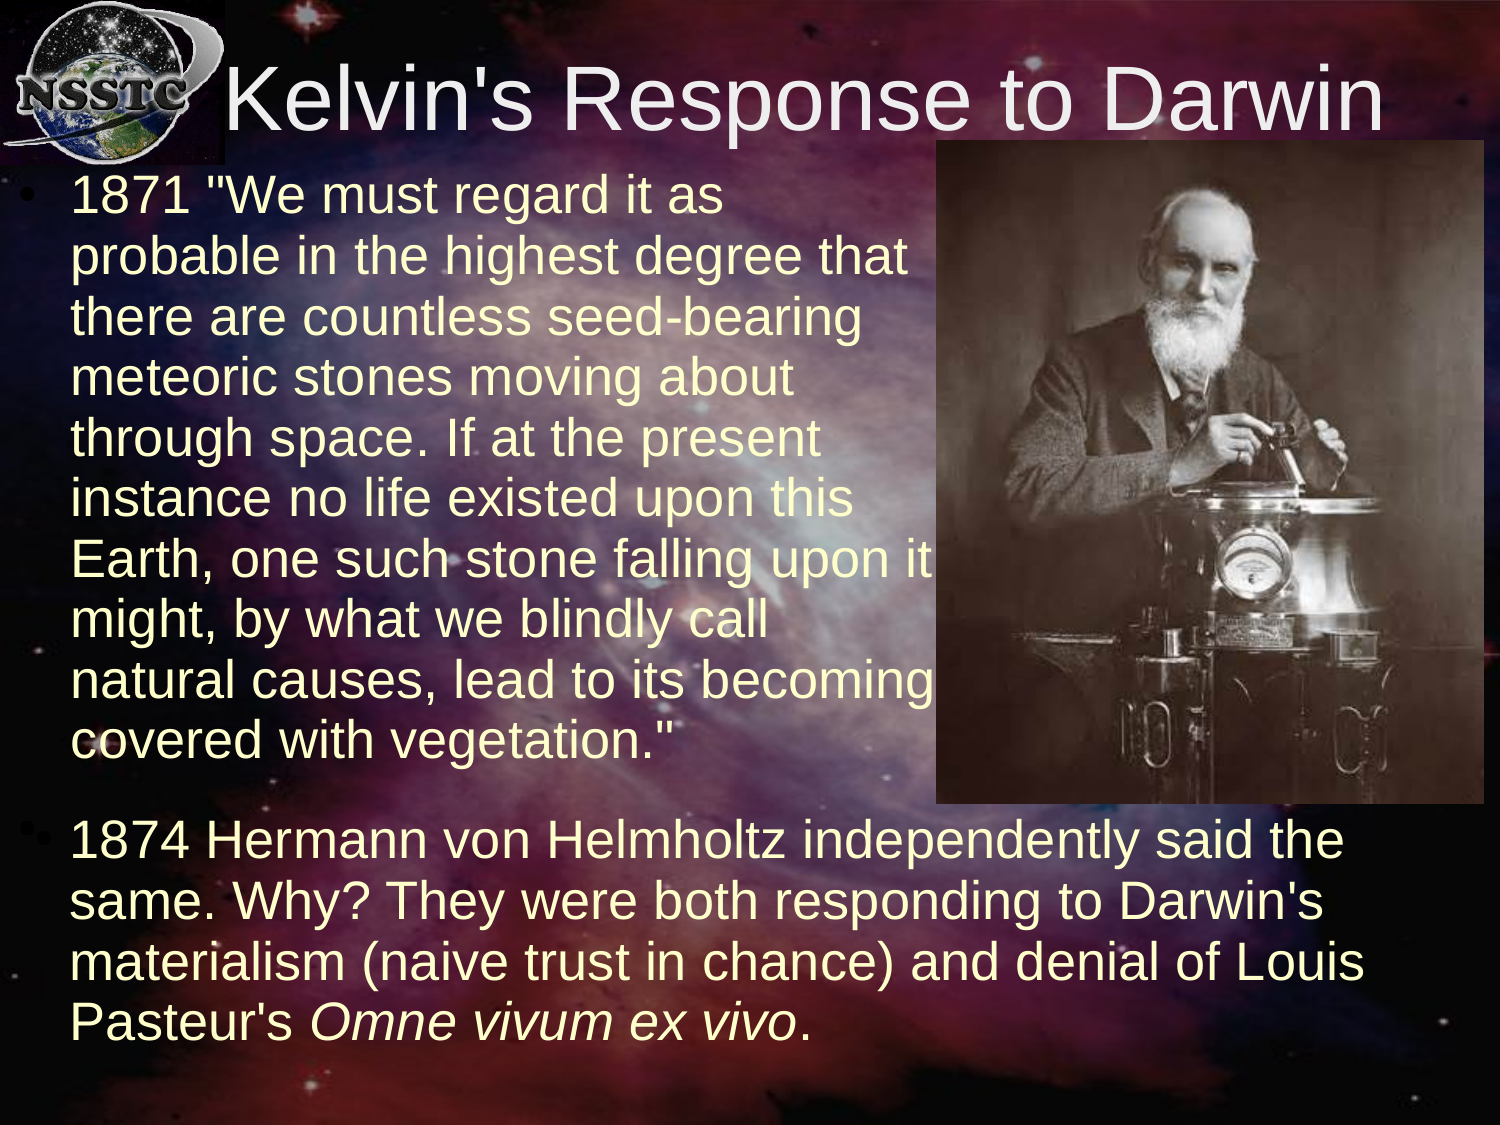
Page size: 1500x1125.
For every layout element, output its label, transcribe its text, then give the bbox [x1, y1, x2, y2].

list 1871 "We must regard it as probable in the highest degree that there are countless seed-bearing meteoric stones moving about through space. If at the present instance no life existed upon this Earth, one such stone falling upon it might, by what we blindly call natural causes, lead to its becoming covered with vegetation." [0, 164, 936, 804]
title Kelvin's Response to Darwin [170, 0, 1441, 164]
picture [0, 804, 19, 1125]
text_box 1874 Hermann von Helmholtz independently said the same. Why? They were both responding to Darwin's materialism (naive trust in chance) and denial of Louis Pasteur's Omne vivum ex vivo. [19, 802, 1426, 1125]
picture [936, 0, 1500, 1125]
picture [0, 0, 170, 164]
